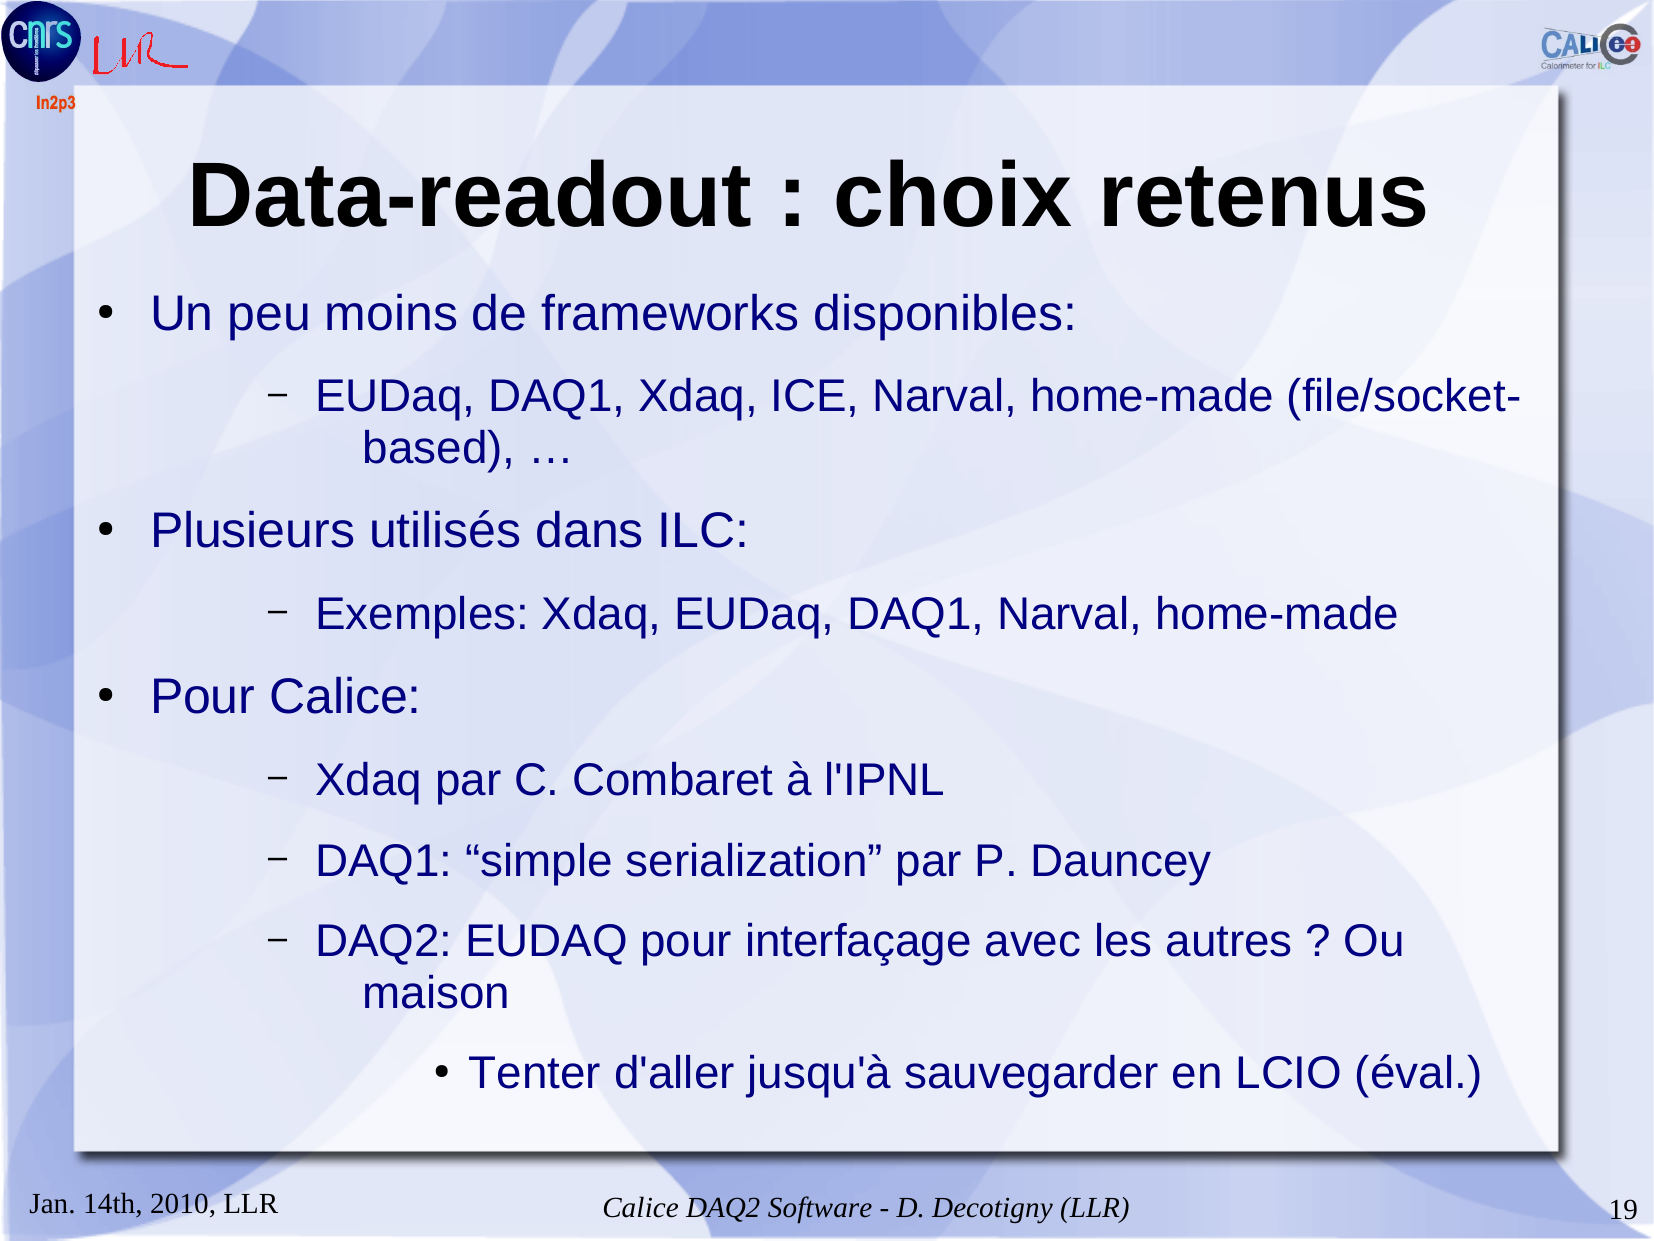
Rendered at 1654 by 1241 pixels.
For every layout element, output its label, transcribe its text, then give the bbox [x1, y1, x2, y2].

list Un peu moins de frameworks disponibles: EUDaq, DAQ1, Xdaq, ICE, Narval, home-made (file/socket-based), … Plusieurs utilisés dans ILC: Exemples: Xdaq, EUDaq, DAQ1, Narval, home-made Pour Calice: Xdaq par C. Combaret à l'IPNL DAQ1: “simple serialization” par P. Dauncey DAQ2: EUDAQ pour interfaçage avec les autres ? Ou maison Tenter d'aller jusqu'à sauvegarder en LCIO (éval.) [79, 285, 1557, 1099]
title Data-readout : choix retenus [82, 98, 1536, 285]
picture [0, 0, 1654, 1241]
